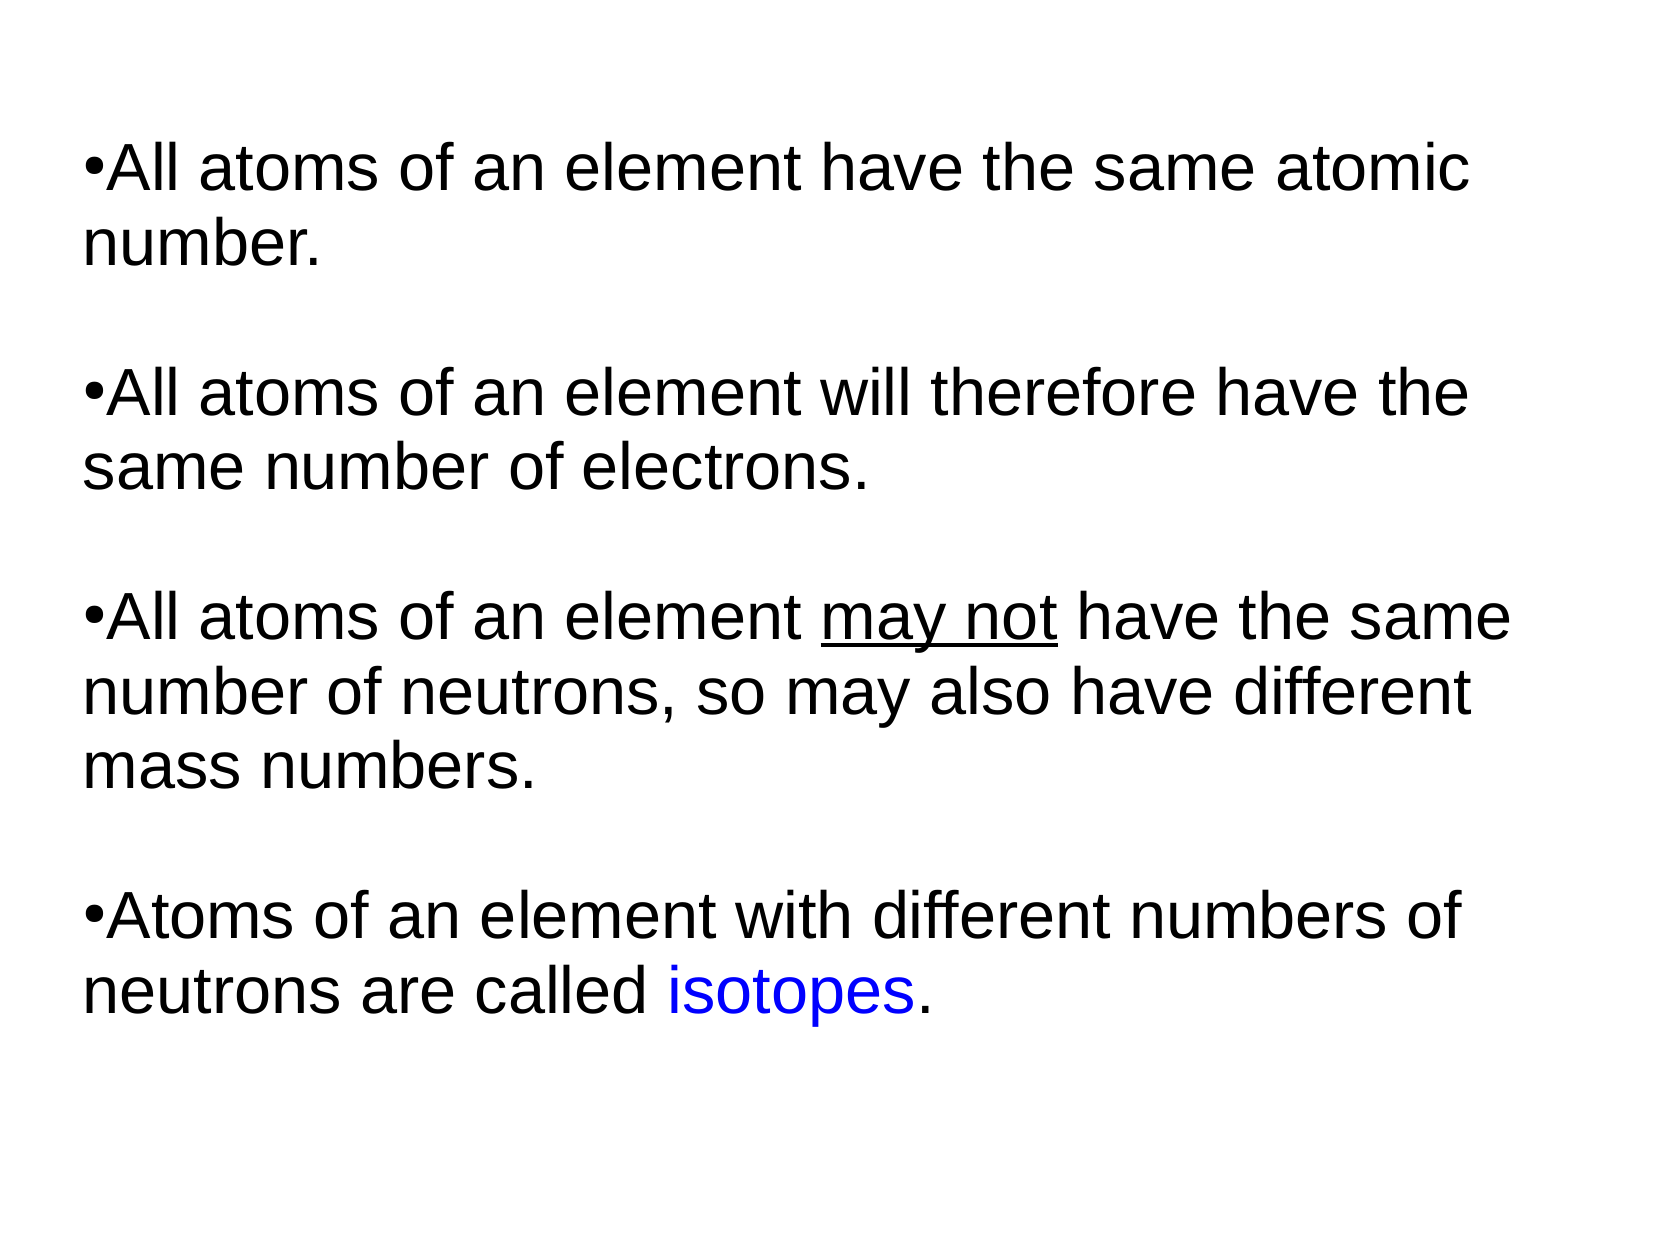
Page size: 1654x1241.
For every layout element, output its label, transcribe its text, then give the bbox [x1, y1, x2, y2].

subtitle All atoms of an element have the same atomic number. All atoms of an element will therefore have the same number of electrons. All atoms of an element may not have the same number of neutrons, so may also have different mass numbers. Atoms of an element with different numbers of neutrons are called isotopes. [82, 49, 1571, 1109]
